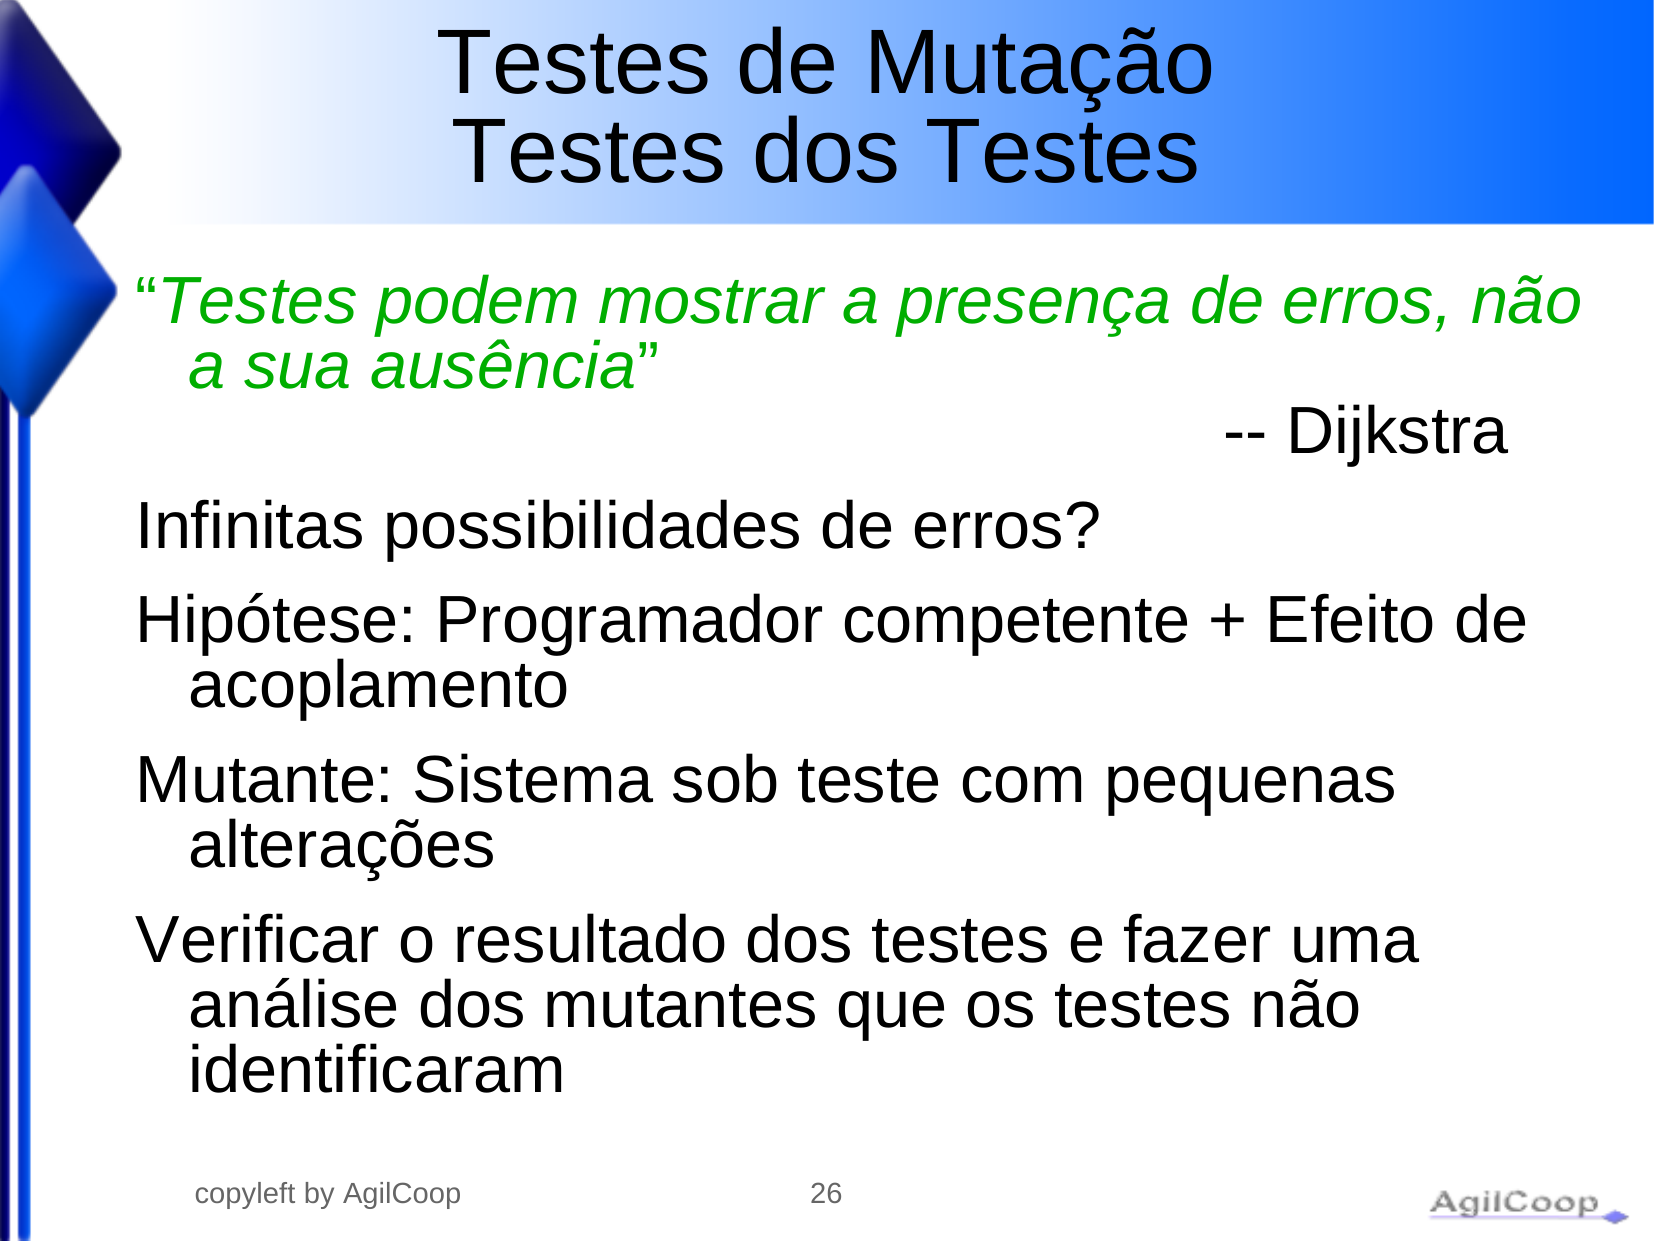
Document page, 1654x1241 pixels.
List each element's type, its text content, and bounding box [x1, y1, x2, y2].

list “Testes podem mostrar a presença de erros, não a sua ausência” -- Dijkstra Infinitas possibilidades de erros? Hipótese: Programador competente + Efeito de acoplamento Mutante: Sistema sob teste com pequenas alterações Verificar o resultado dos testes e fazer uma análise dos mutantes que os testes não identificaram [118, 271, 1607, 1116]
picture [0, 0, 1654, 1241]
title Testes de Mutação Testes dos Testes [82, 15, 1571, 208]
